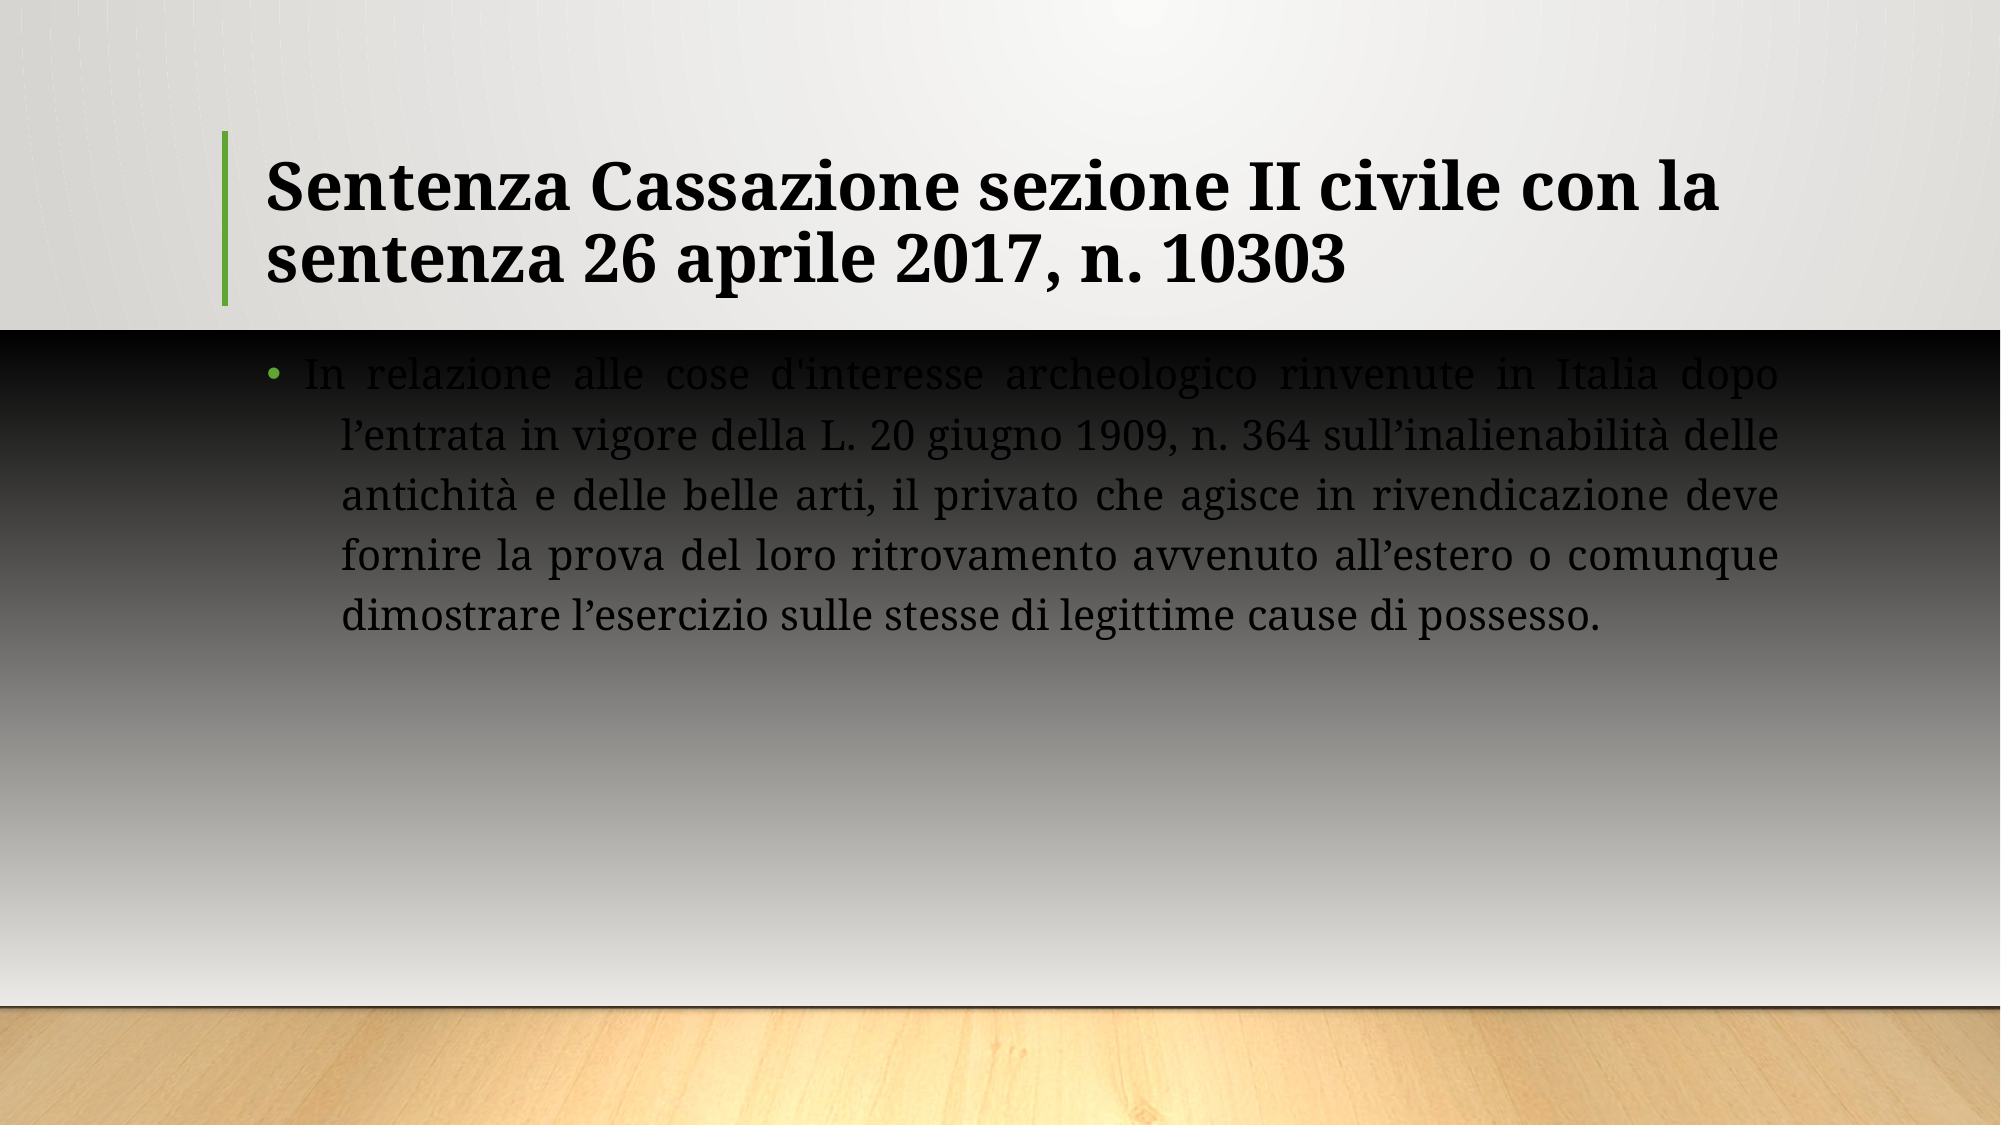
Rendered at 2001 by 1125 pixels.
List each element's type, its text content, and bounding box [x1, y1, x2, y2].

title Sentenza Cassazione sezione II civile con la sentenza 26 aprile 2017, n. 10303 [251, 131, 1814, 305]
list In relazione alle cose d'interesse archeologico rinvenute in Italia dopo l’entrata in vigore della L. 20 giugno 1909, n. 364 sull’inalienabilità delle antichità e delle belle arti, il privato che agisce in rivendicazione deve fornire la prova del loro ritrovamento avvenuto all’estero o comunque dimostrare l’esercizio sulle stesse di legittime cause di possesso. [251, 330, 1814, 897]
